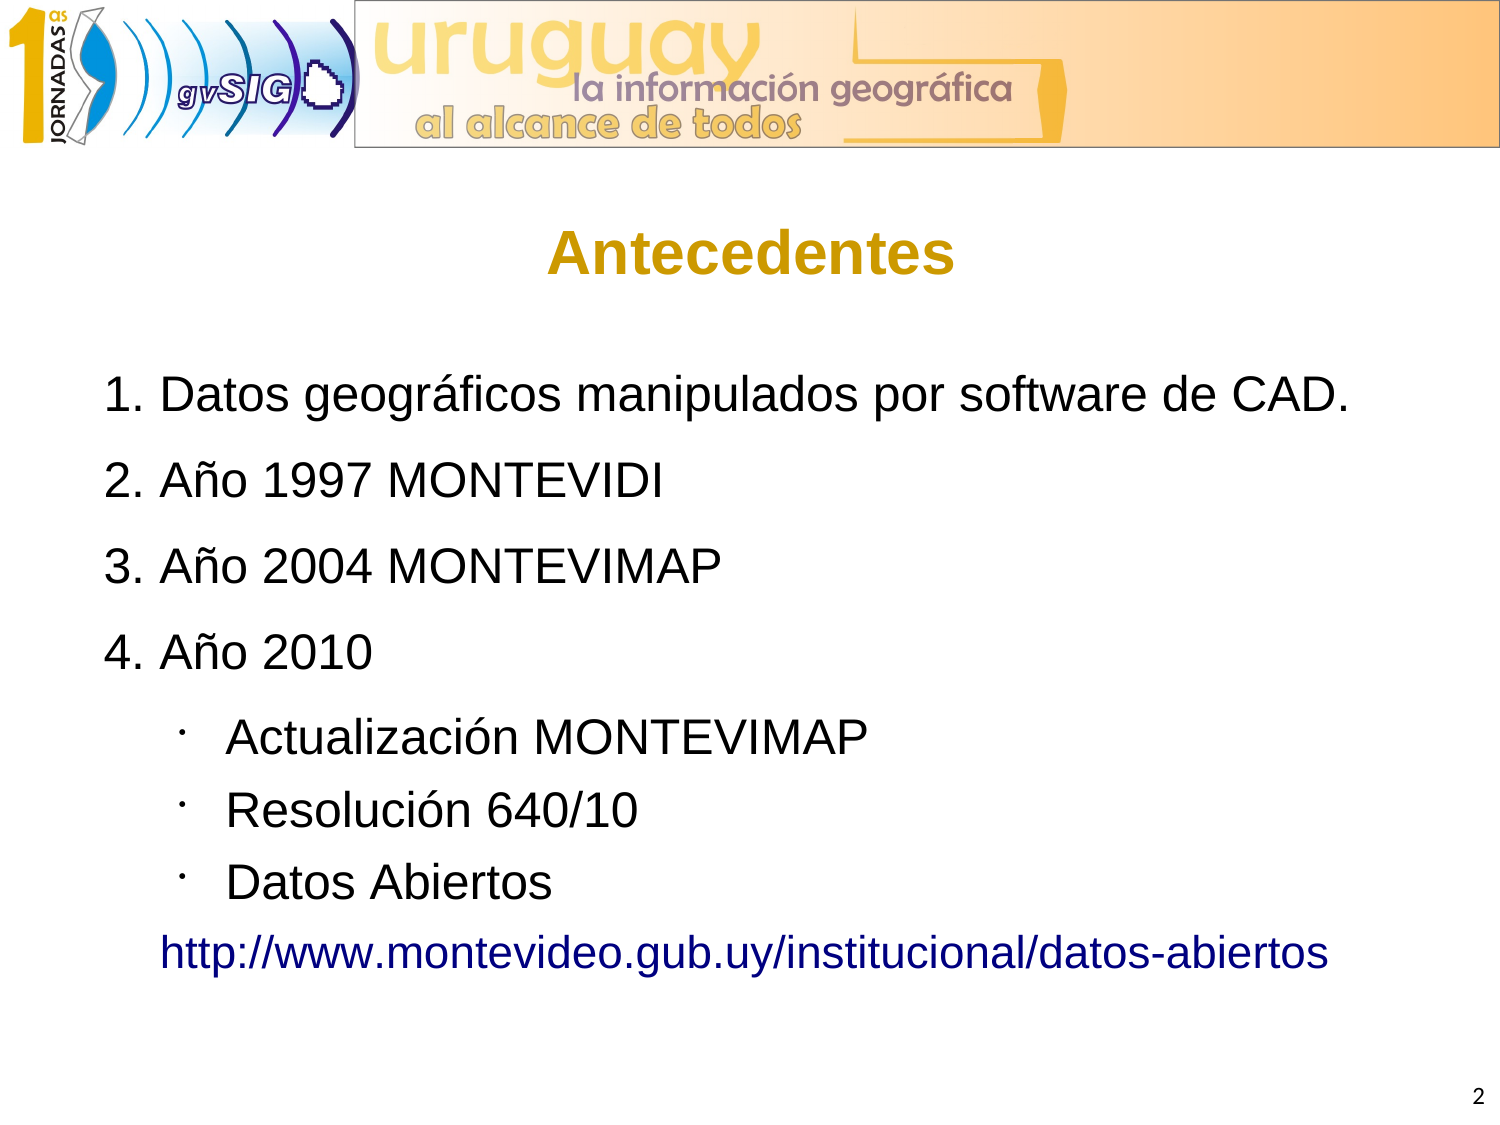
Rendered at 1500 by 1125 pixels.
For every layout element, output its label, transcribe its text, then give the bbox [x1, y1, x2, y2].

text_box <número> [1149, 1065, 1500, 1125]
list Datos geográficos manipulados por software de CAD. Año 1997 MONTEVIDI Año 2004 MONTEVIMAP Año 2010 Actualización MONTEVIMAP Resolución 640/10 Datos Abiertos http://www.montevideo.gub.uy/institucional/datos-abiertos [88, 354, 1439, 1125]
picture [0, 5, 1071, 148]
text_box Antecedentes [76, 172, 1427, 326]
